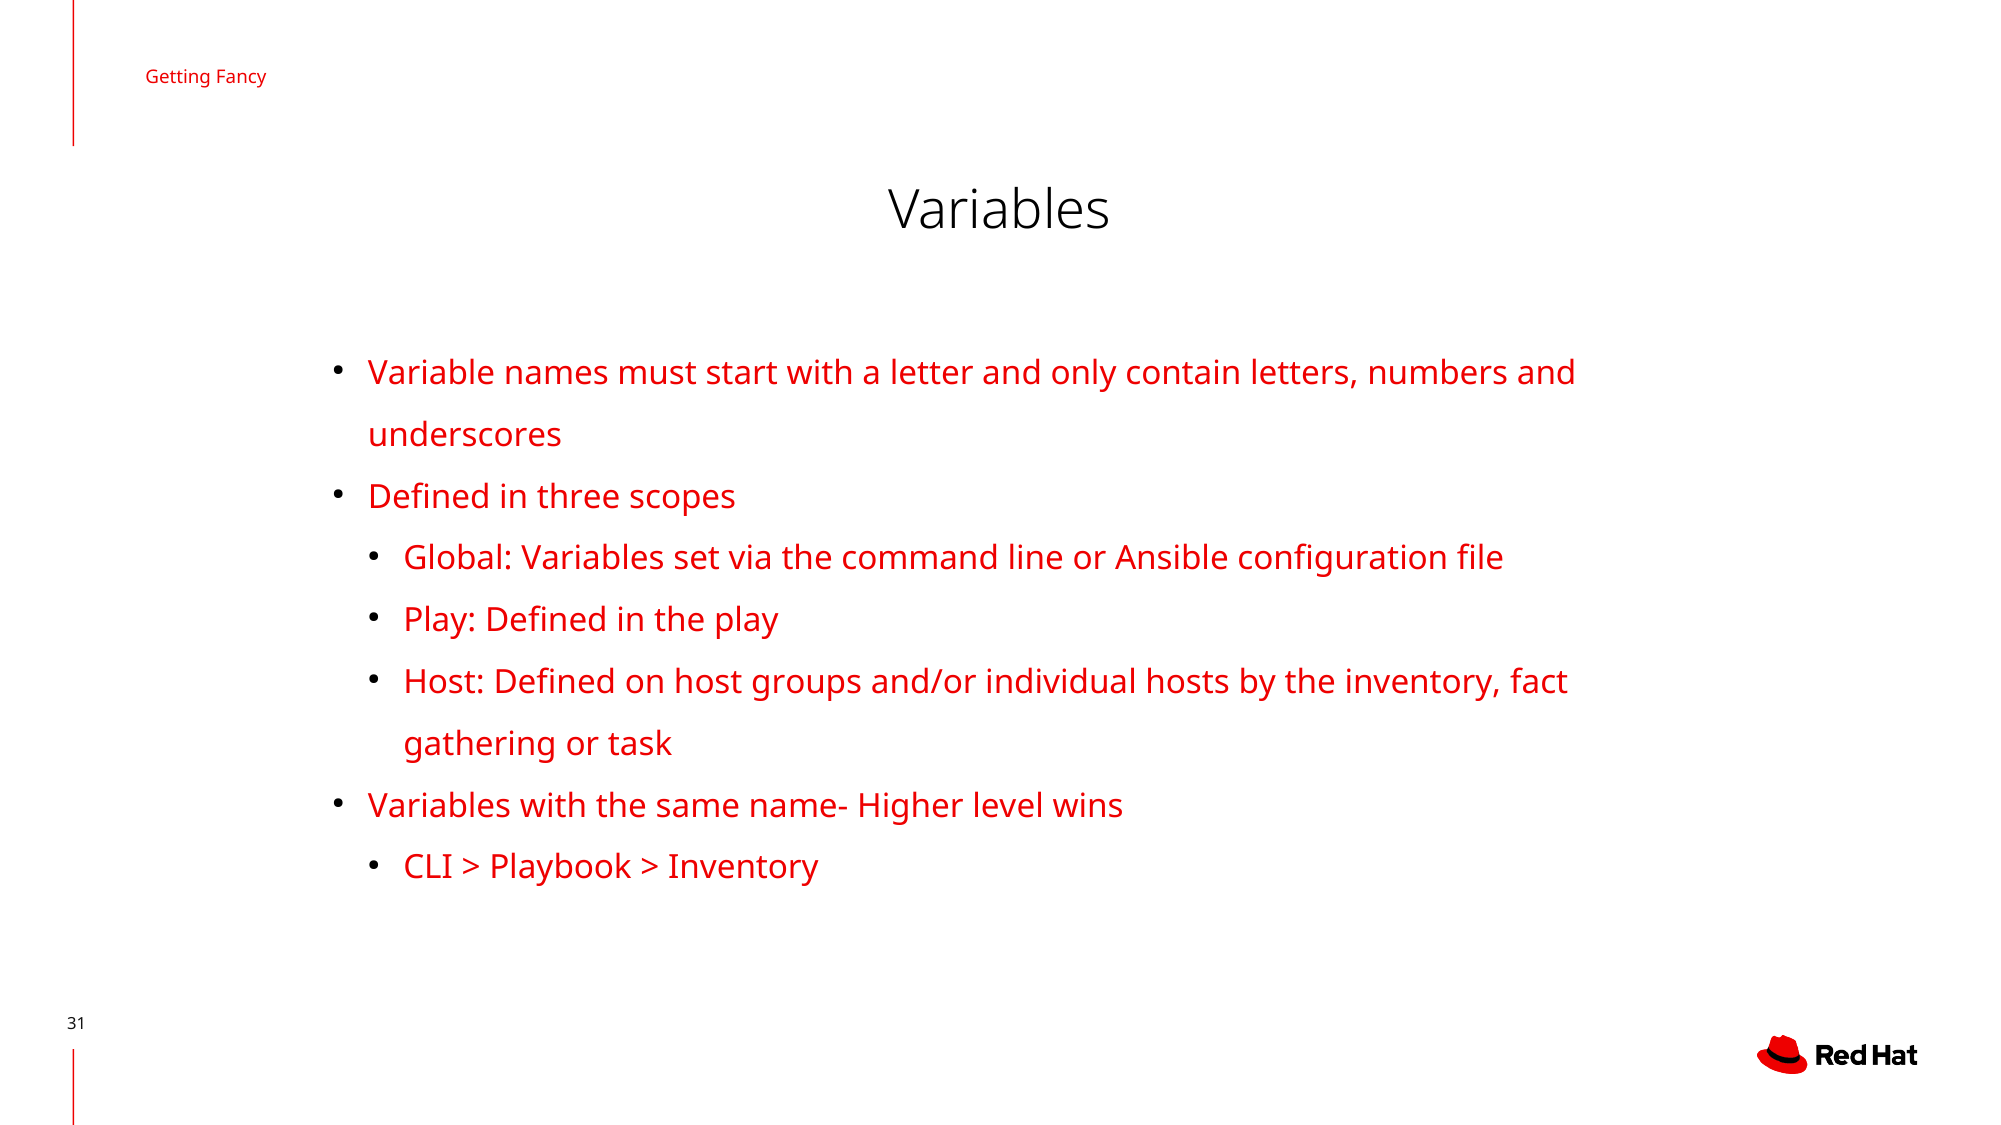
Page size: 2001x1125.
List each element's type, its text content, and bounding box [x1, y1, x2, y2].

picture [1757, 1035, 1918, 1074]
text_box Variable names must start with a letter and only contain letters, numbers and underscores Defined in three scopes Global: Variables set via the command line or Ansible configuration file Play: Defined in the play Host: Defined on host groups and/or individual hosts by the inventory, fact gathering or task Variables with the same name- Higher level wins CLI > Playbook > Inventory [332, 329, 1653, 568]
subtitle Getting Fancy [73, 9, 918, 143]
title Variables [287, 155, 1713, 315]
